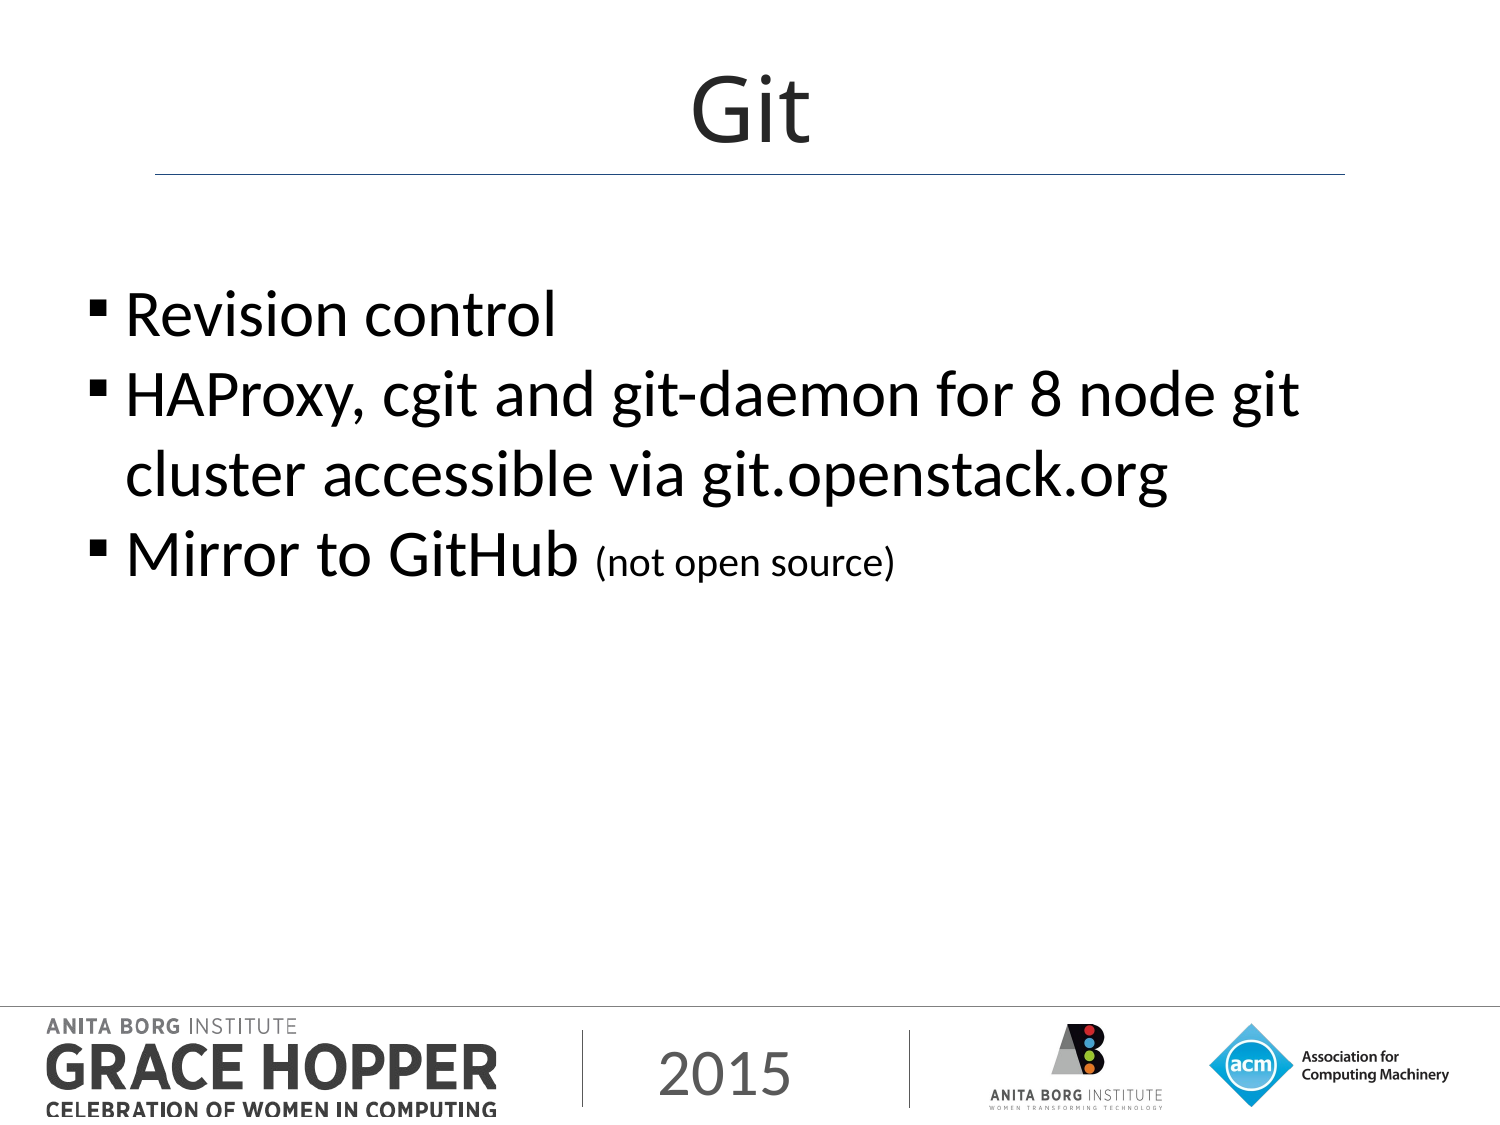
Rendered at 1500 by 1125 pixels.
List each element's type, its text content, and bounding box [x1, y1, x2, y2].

text_box Revision control HAProxy, cgit and git-daemon for 8 node git cluster accessible via git.openstack.org Mirror to GitHub (not open source) [74, 262, 1425, 1005]
picture [1209, 1023, 1449, 1107]
text_box Git [74, 19, 1425, 191]
picture [989, 1024, 1162, 1110]
